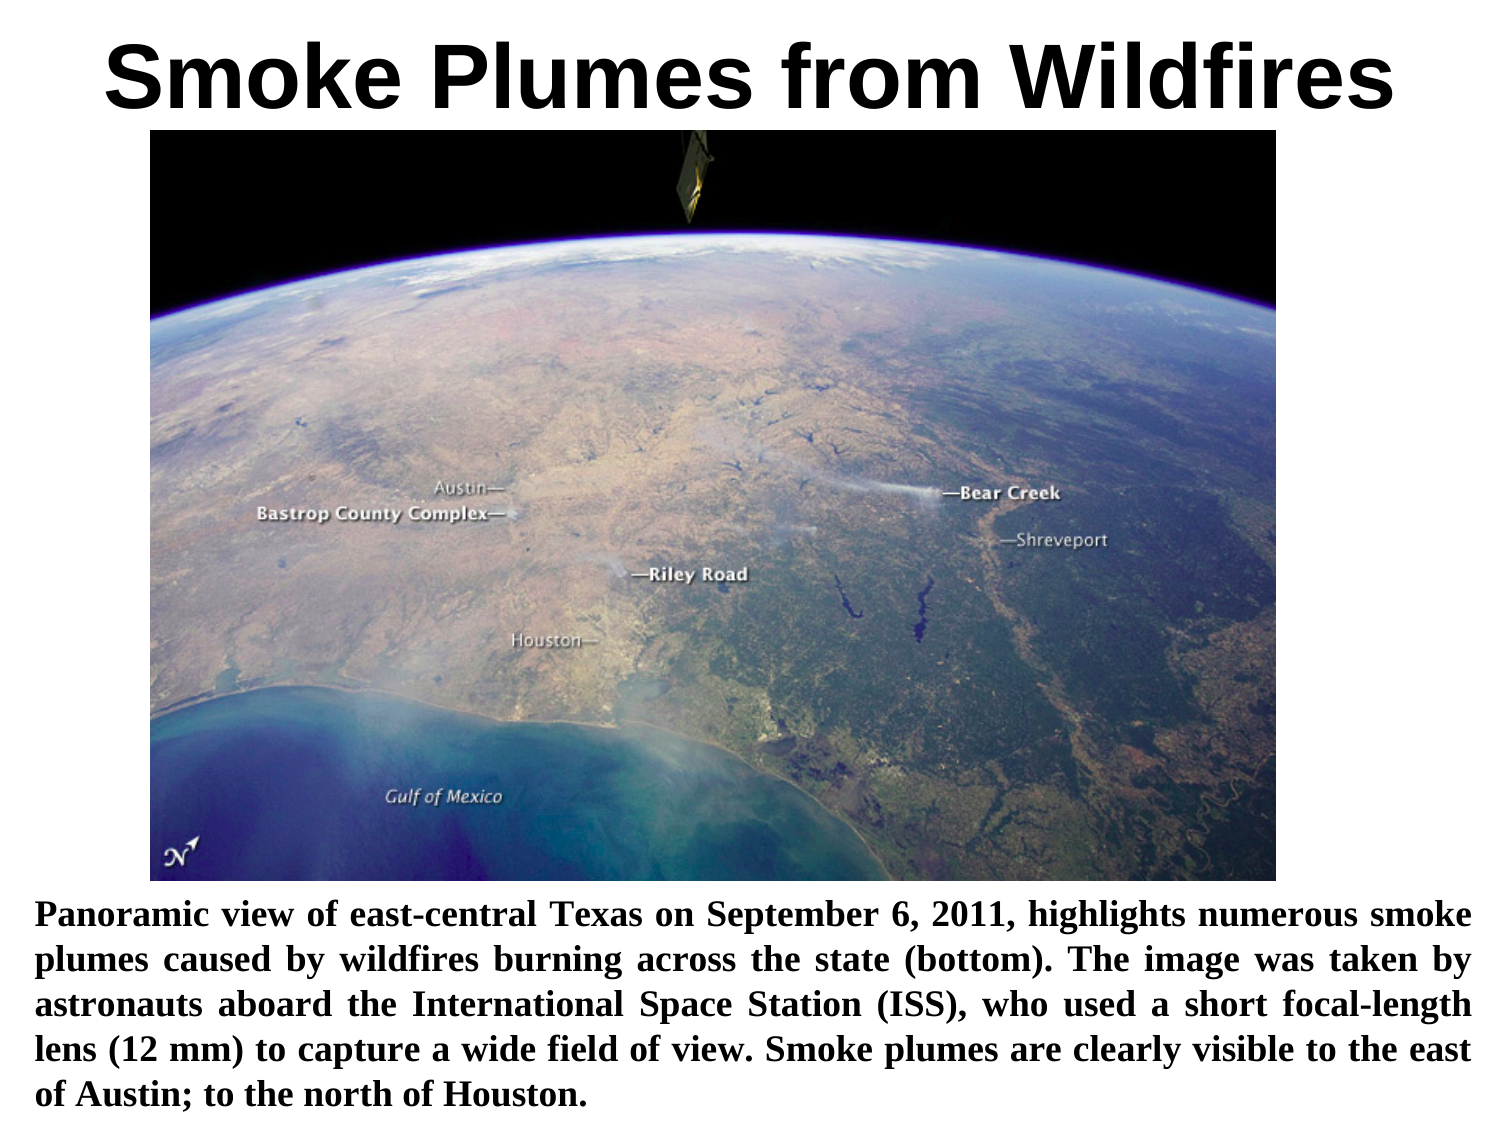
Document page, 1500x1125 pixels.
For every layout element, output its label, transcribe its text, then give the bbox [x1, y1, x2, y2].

text_box Smoke Plumes from Wildfires [88, 9, 1413, 135]
picture [150, 135, 1276, 881]
text_box Panoramic view of east-central Texas on September 6, 2011, highlights numerous smoke plumes caused by wildfires burning across the state (bottom). The image was taken by astronauts aboard the International Space Station (ISS), who used a short focal-length lens (12 mm) to capture a wide field of view. Smoke plumes are clearly visible to the east of Austin; to the north of Houston. [19, 881, 1489, 1122]
